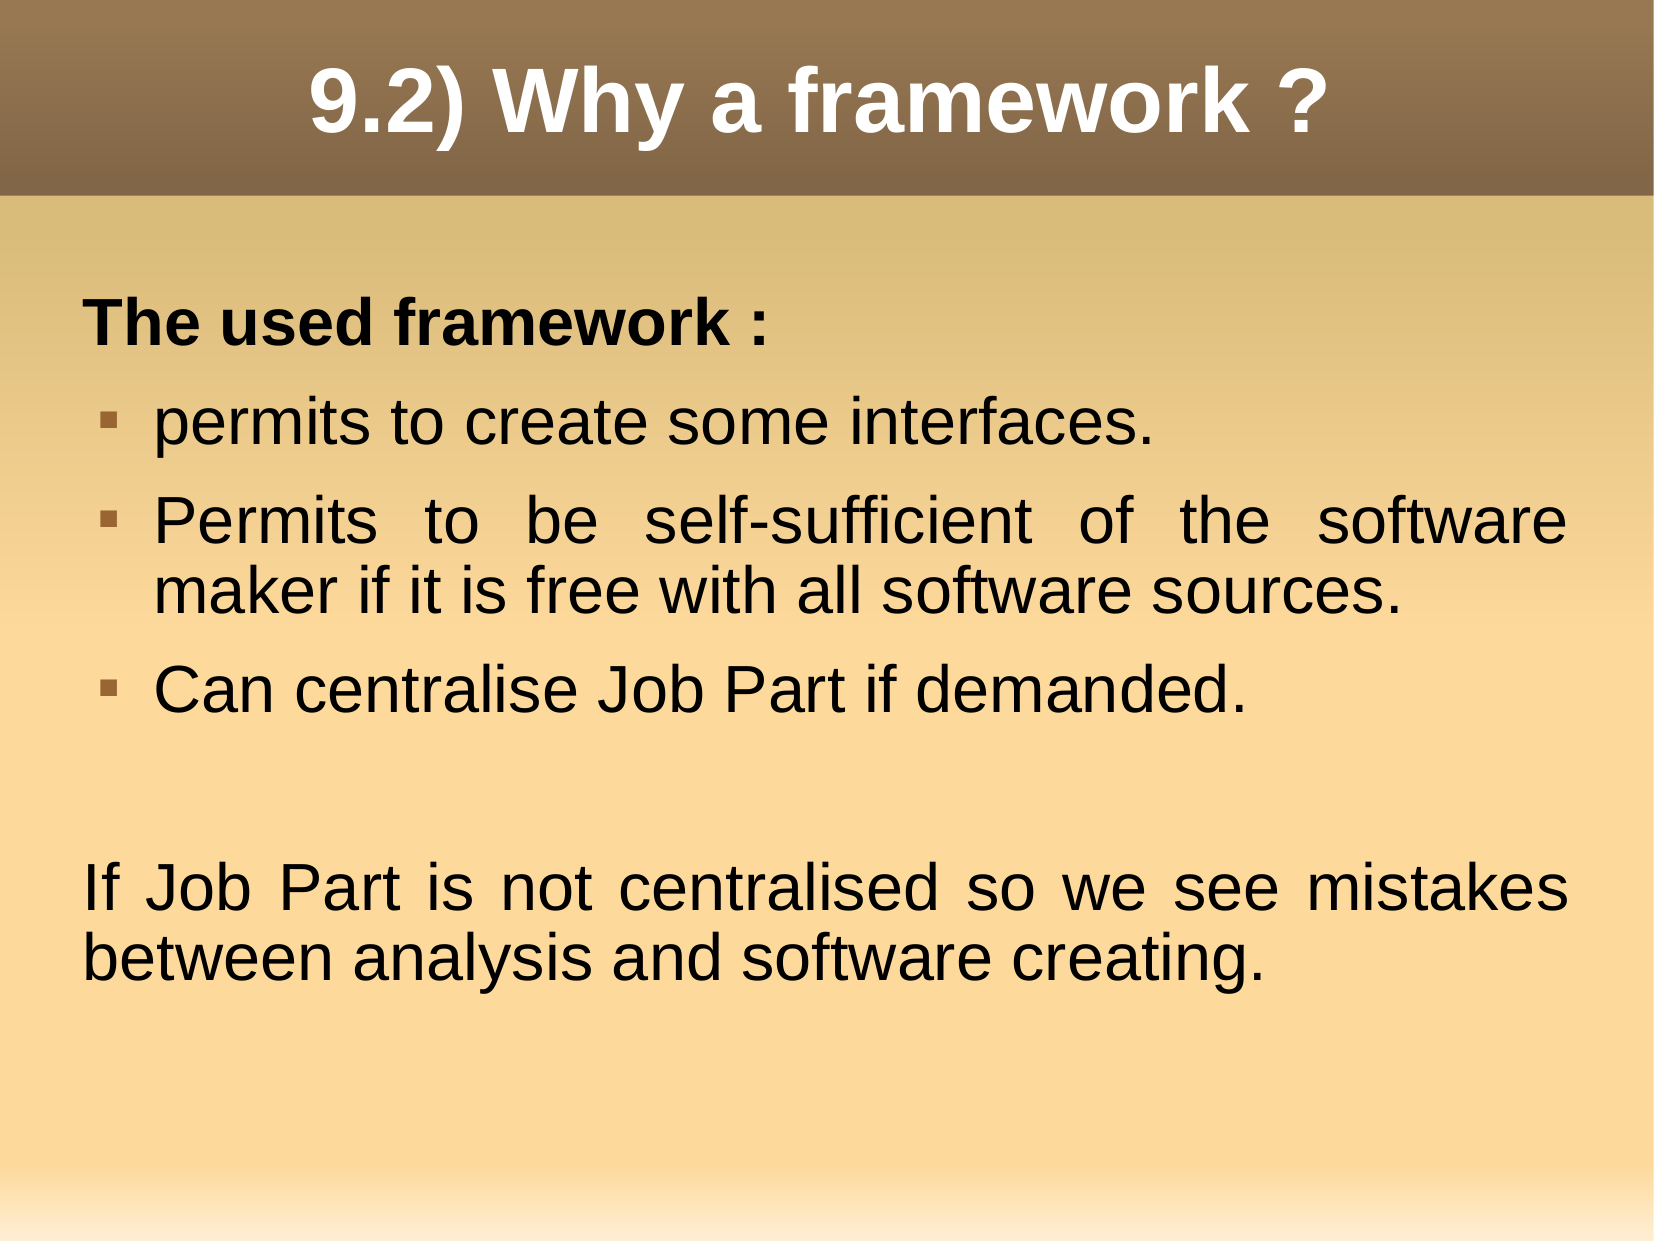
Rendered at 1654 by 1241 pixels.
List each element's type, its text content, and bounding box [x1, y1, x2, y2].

title 9.2) Why a framework ? [76, 7, 1565, 200]
list The used framework : permits to create some interfaces. Permits to be self-sufficient of the software maker if it is free with all software sources. Can centralise Job Part if demanded. If Job Part is not centralised so we see mistakes between analysis and software creating. [82, 290, 1571, 1094]
picture [0, 0, 1654, 1241]
